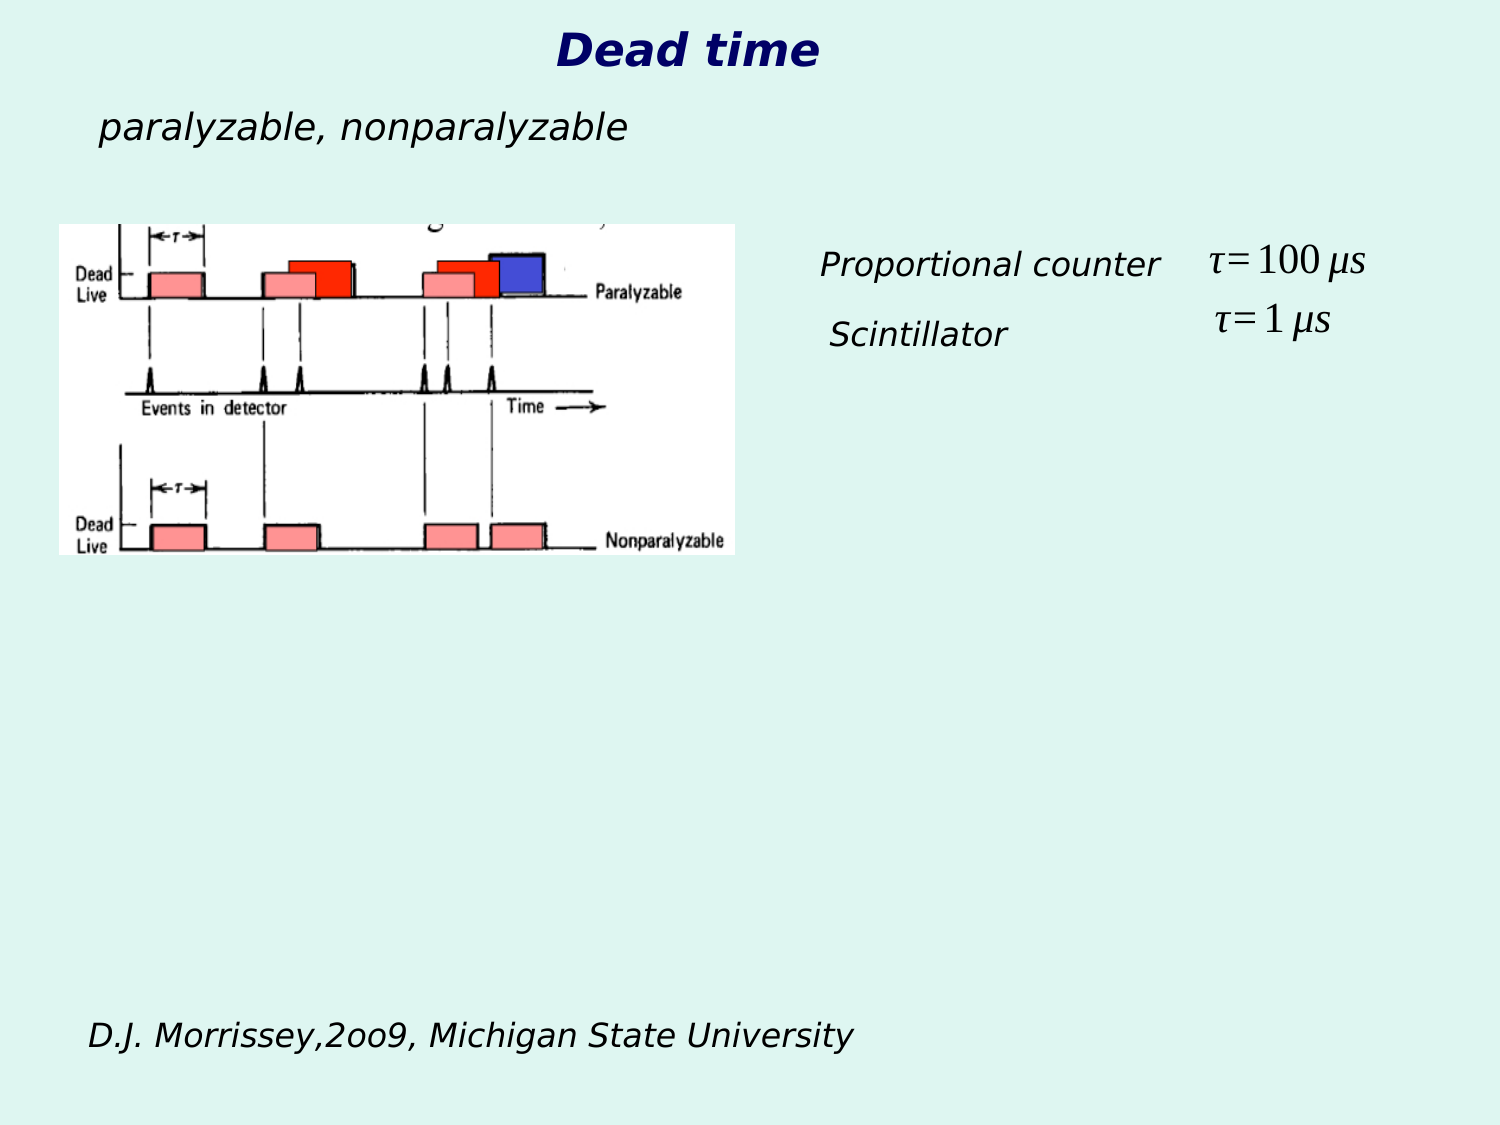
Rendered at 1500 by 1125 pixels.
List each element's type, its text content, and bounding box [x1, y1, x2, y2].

text_box paralyzable, nonparalyzable [83, 95, 697, 166]
text_box D.J. Morrissey,2oo9, Michigan State University [73, 1006, 1113, 1067]
chart [1198, 236, 1382, 284]
picture [59, 224, 735, 555]
text_box Scintillator [814, 306, 1031, 367]
chart [1203, 295, 1347, 343]
text_box Dead time [540, 13, 951, 84]
text_box Proportional counter [805, 235, 1194, 296]
